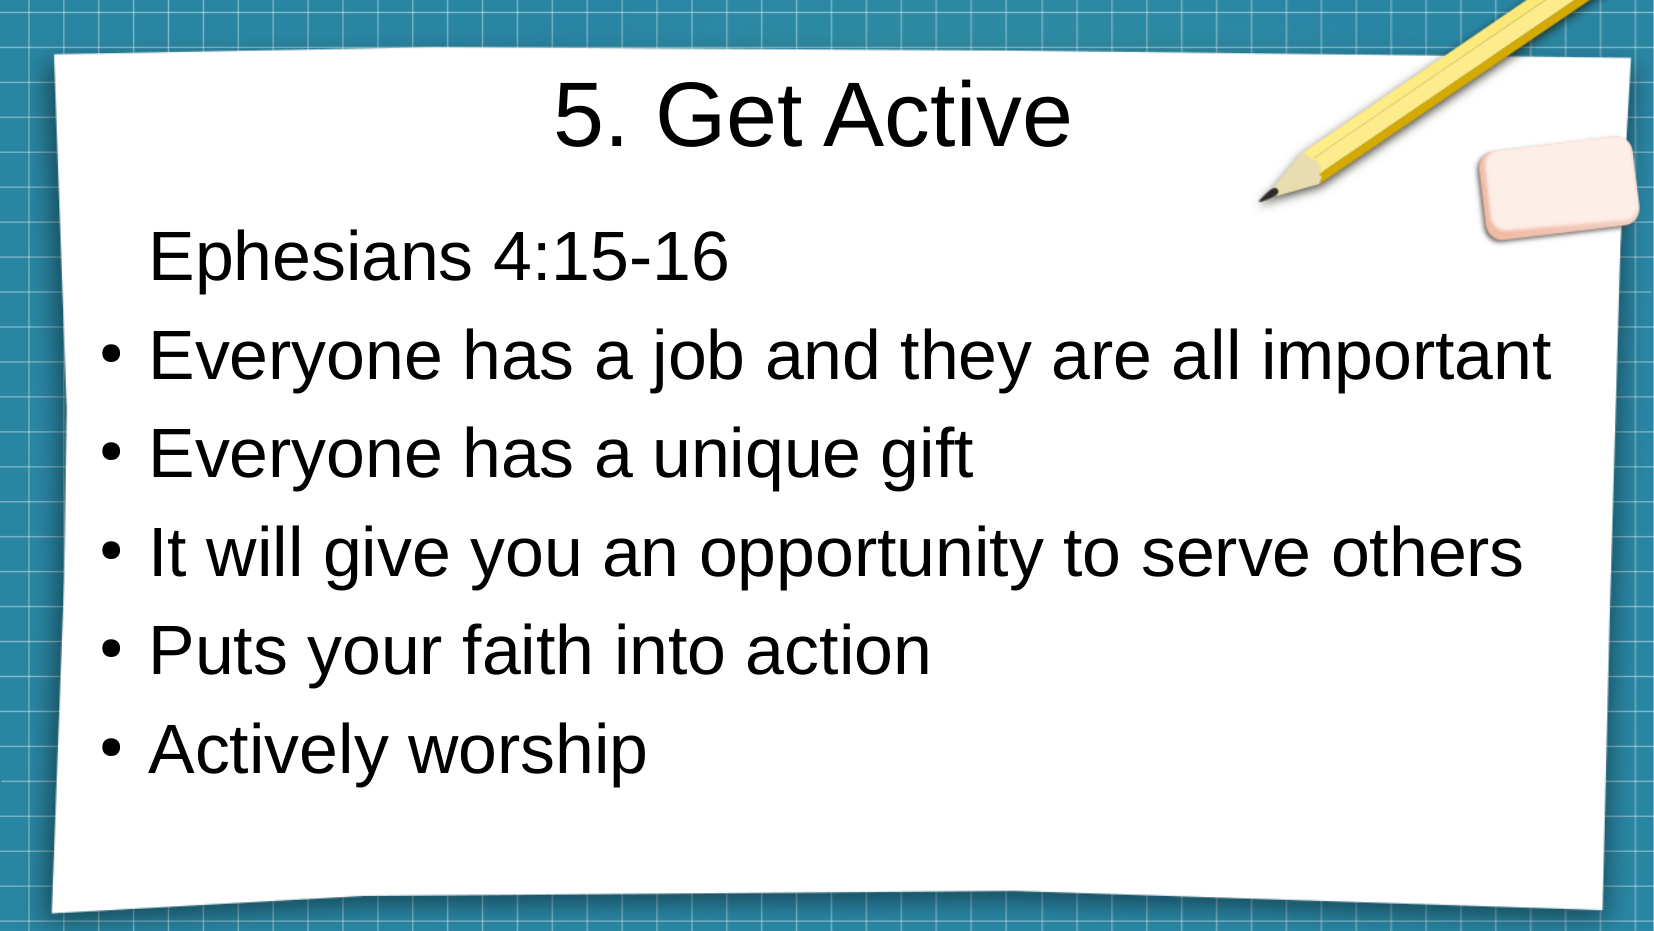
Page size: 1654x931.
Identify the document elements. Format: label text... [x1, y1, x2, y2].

title 5. Get Active [82, 37, 1571, 193]
list Ephesians 4:15-16 Everyone has a job and they are all important Everyone has a unique gift It will give you an opportunity to serve others Puts your faith into action Actively worship [82, 217, 1576, 901]
picture [0, 0, 1654, 931]
